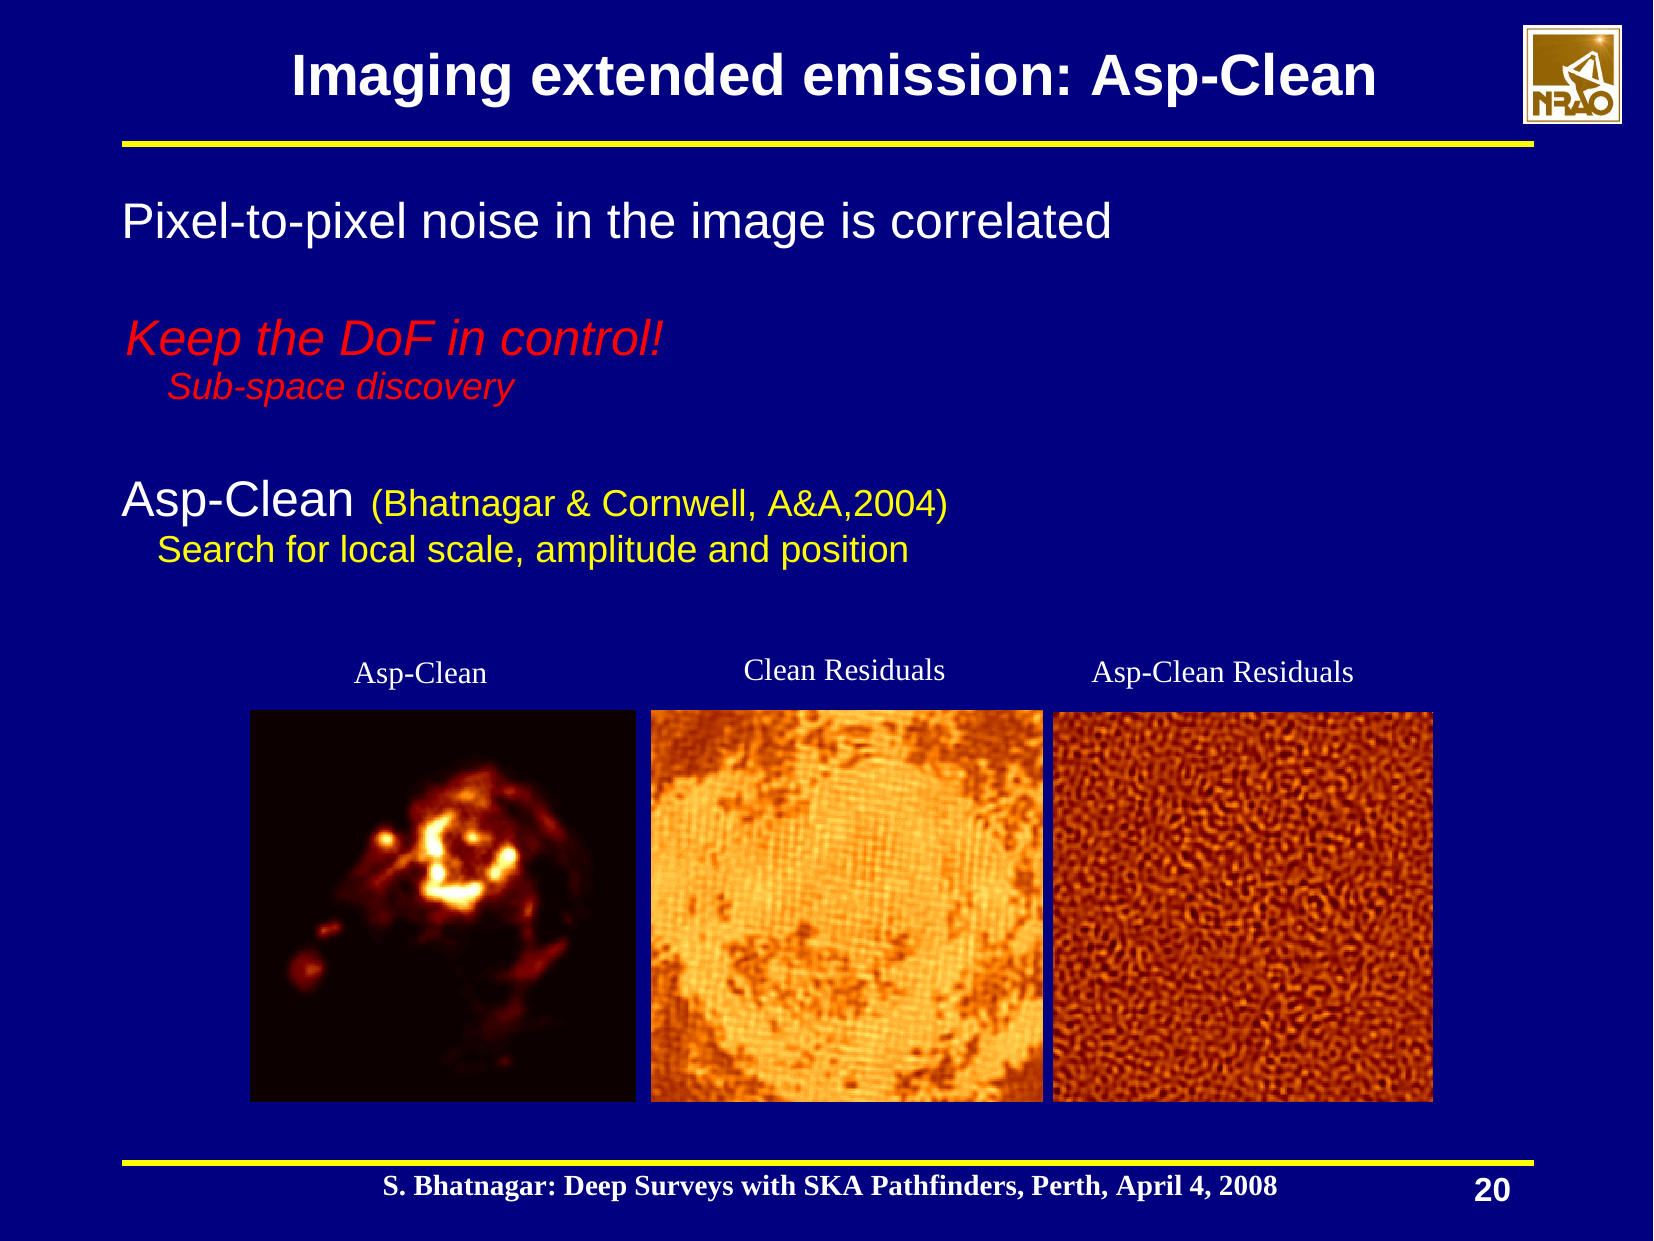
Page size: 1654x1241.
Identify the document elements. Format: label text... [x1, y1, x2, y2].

subtitle Pixel-to-pixel noise in the image is correlated Keep the DoF in control! Sub-space discovery Asp-Clean (Bhatnagar & Cornwell, A&A,2004) Search for local scale, amplitude and position [121, 193, 1533, 1141]
picture [1053, 712, 1433, 1102]
text_box Clean Residuals [743, 653, 969, 697]
title Imaging extended emission: Asp-Clean [121, 18, 1533, 132]
picture [250, 710, 636, 1102]
text_box Asp-Clean Residuals [1091, 655, 1356, 699]
picture [651, 710, 1043, 1102]
text_box Asp-Clean [353, 655, 489, 700]
picture [1533, 25, 1622, 124]
